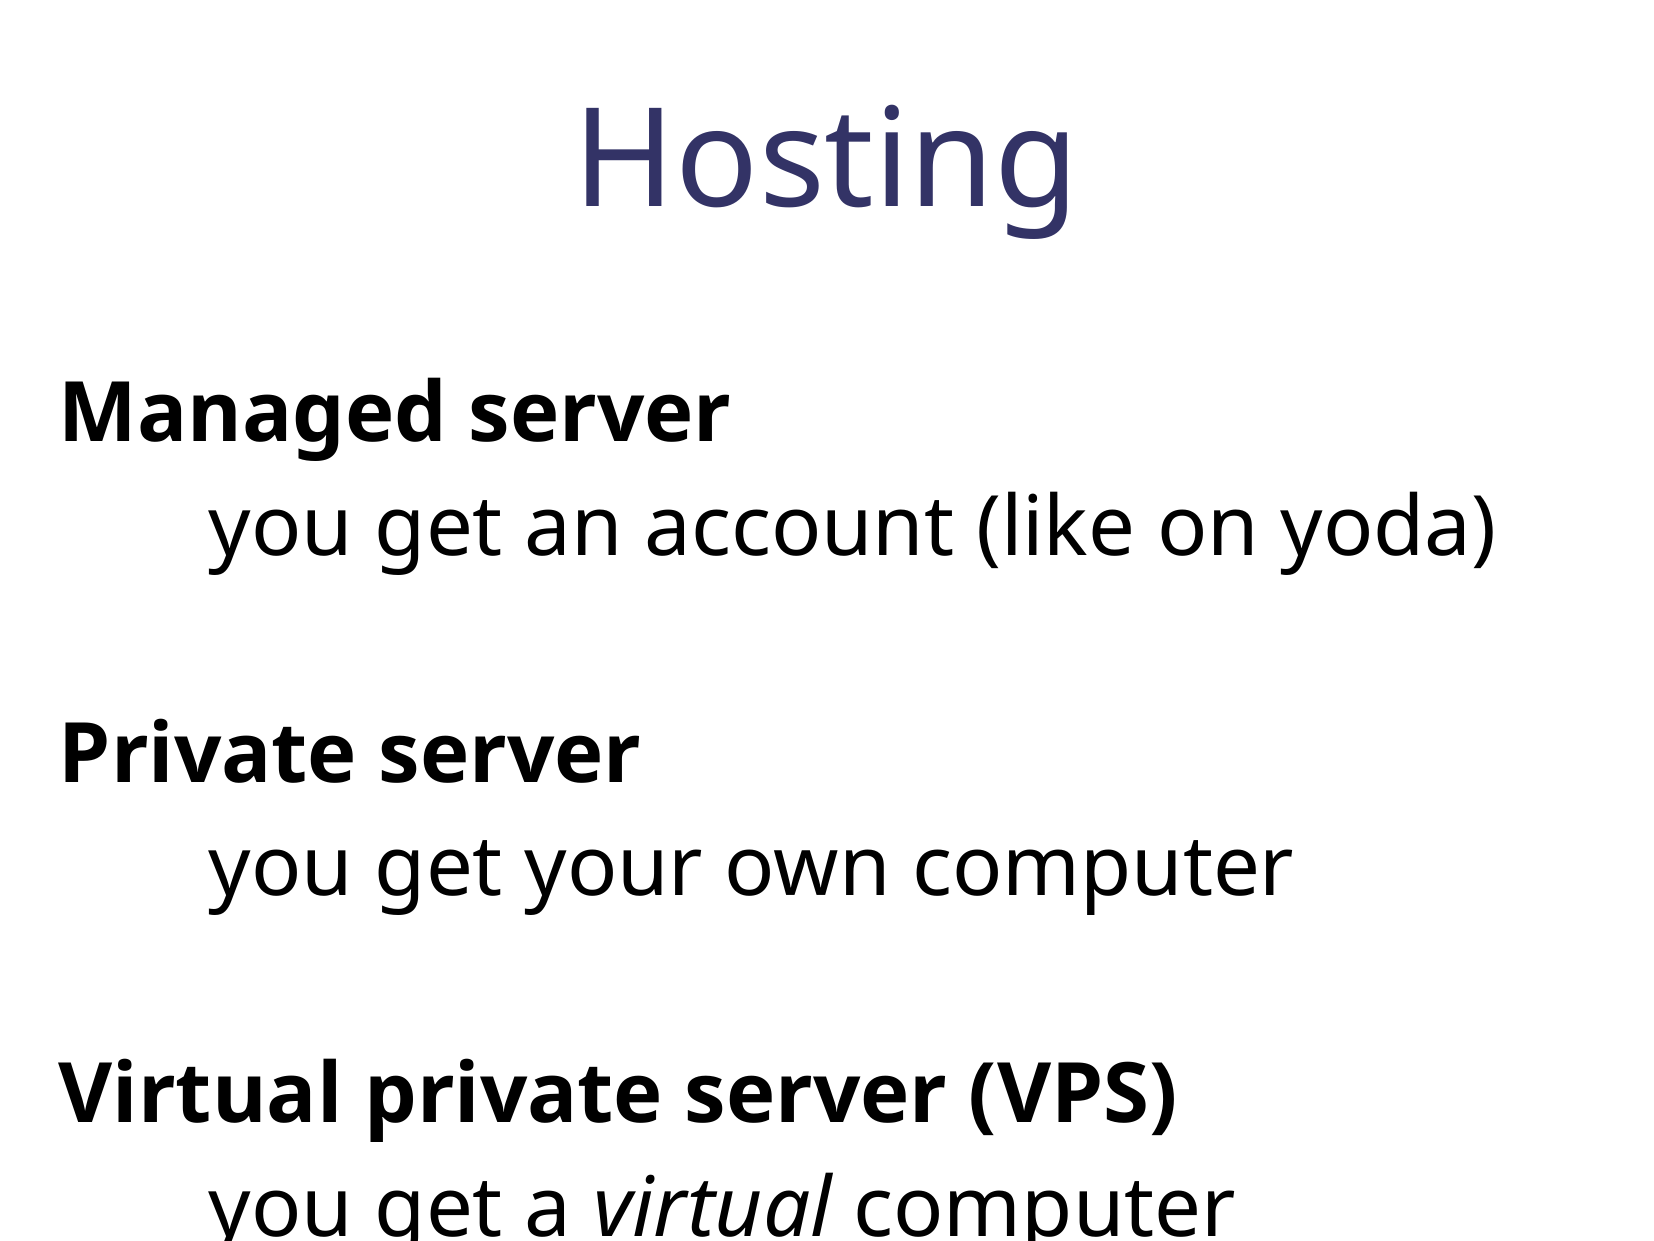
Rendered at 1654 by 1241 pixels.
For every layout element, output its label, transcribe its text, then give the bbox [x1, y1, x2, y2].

subtitle Managed server you get an account (like on yoda) Private server you get your own computer Virtual private server (VPS) you get a virtual computer [59, 352, 1654, 1241]
title Hosting [82, 56, 1571, 250]
